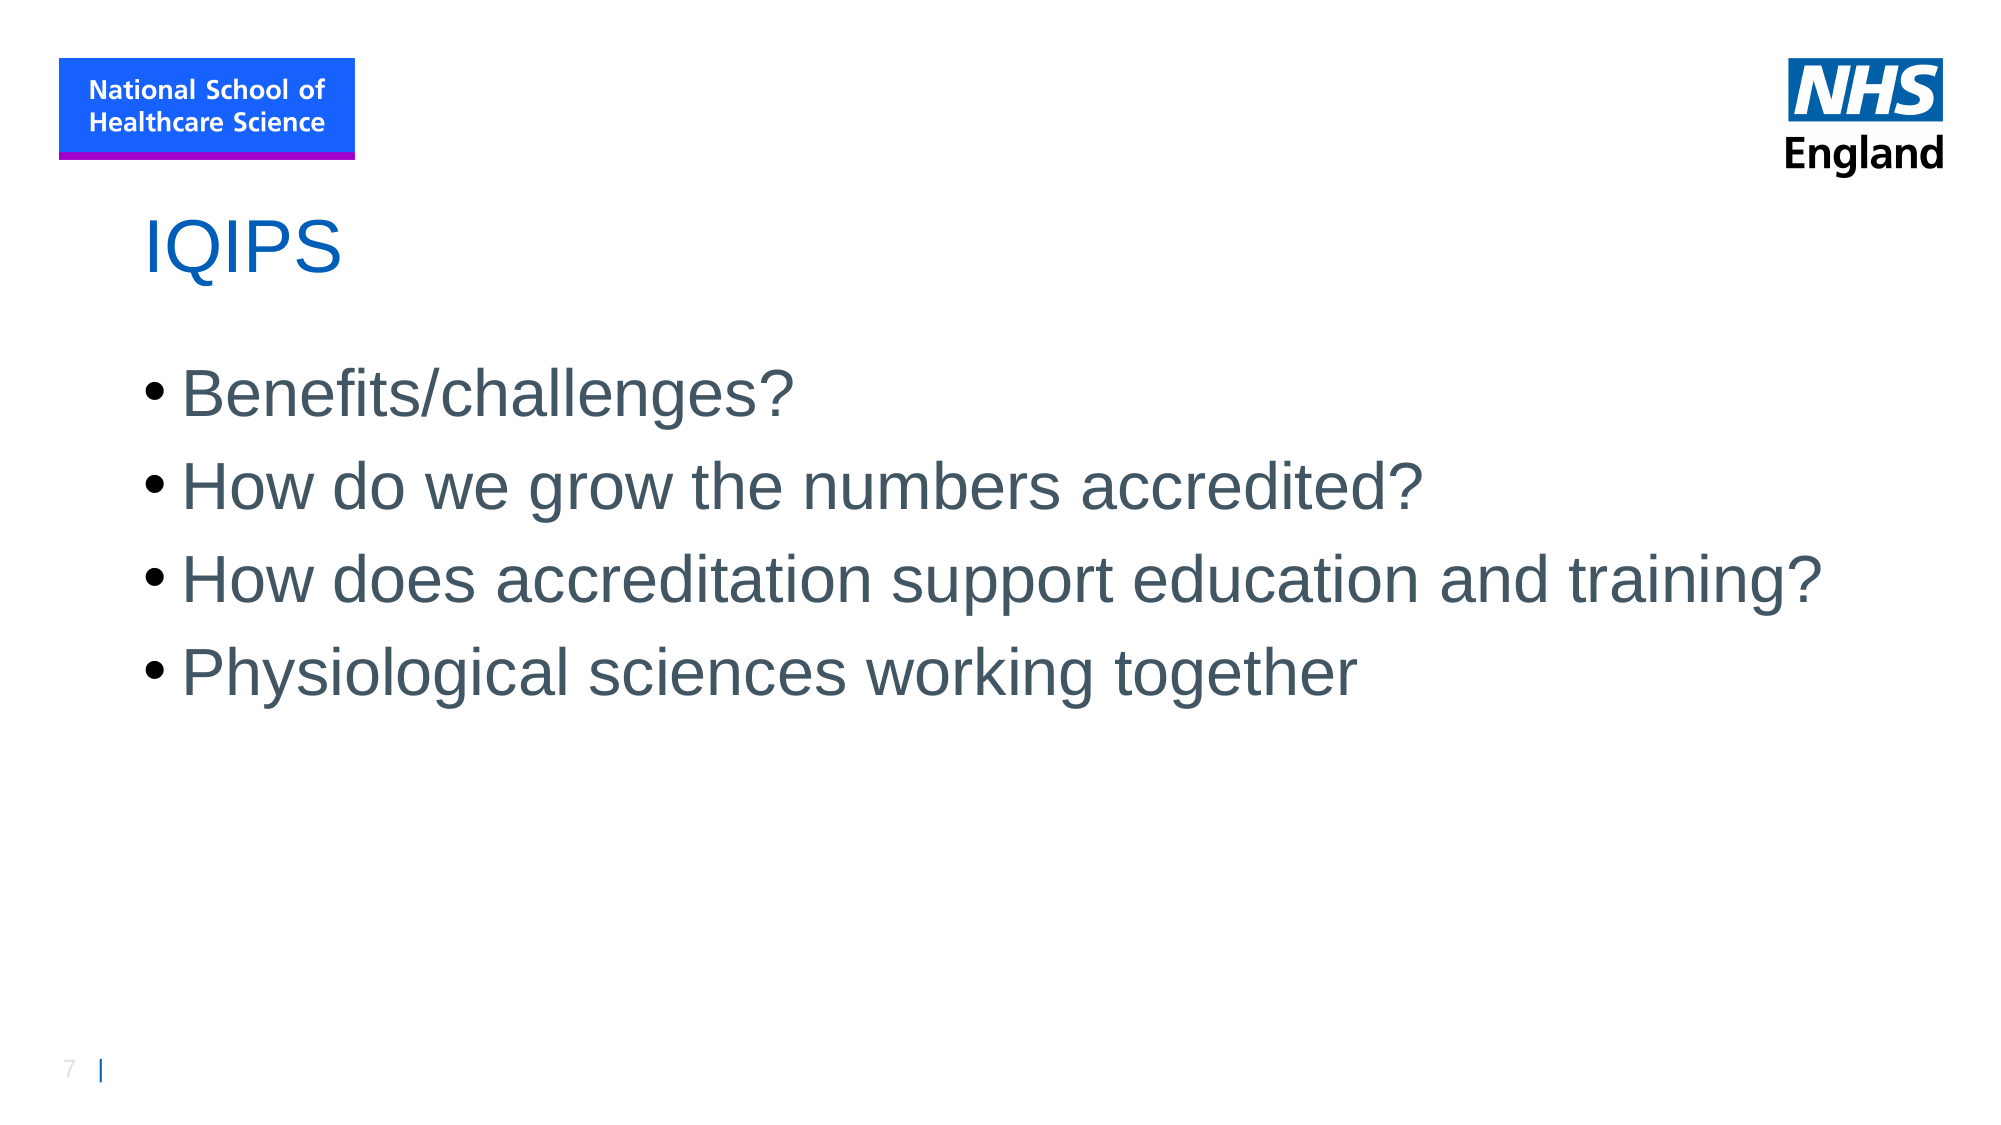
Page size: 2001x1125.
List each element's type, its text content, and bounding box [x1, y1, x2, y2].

title IQIPS [128, 198, 1875, 299]
list Benefits/challenges? How do we grow the numbers accredited? How does accreditation support education and training? Physiological sciences working together [128, 351, 1875, 720]
